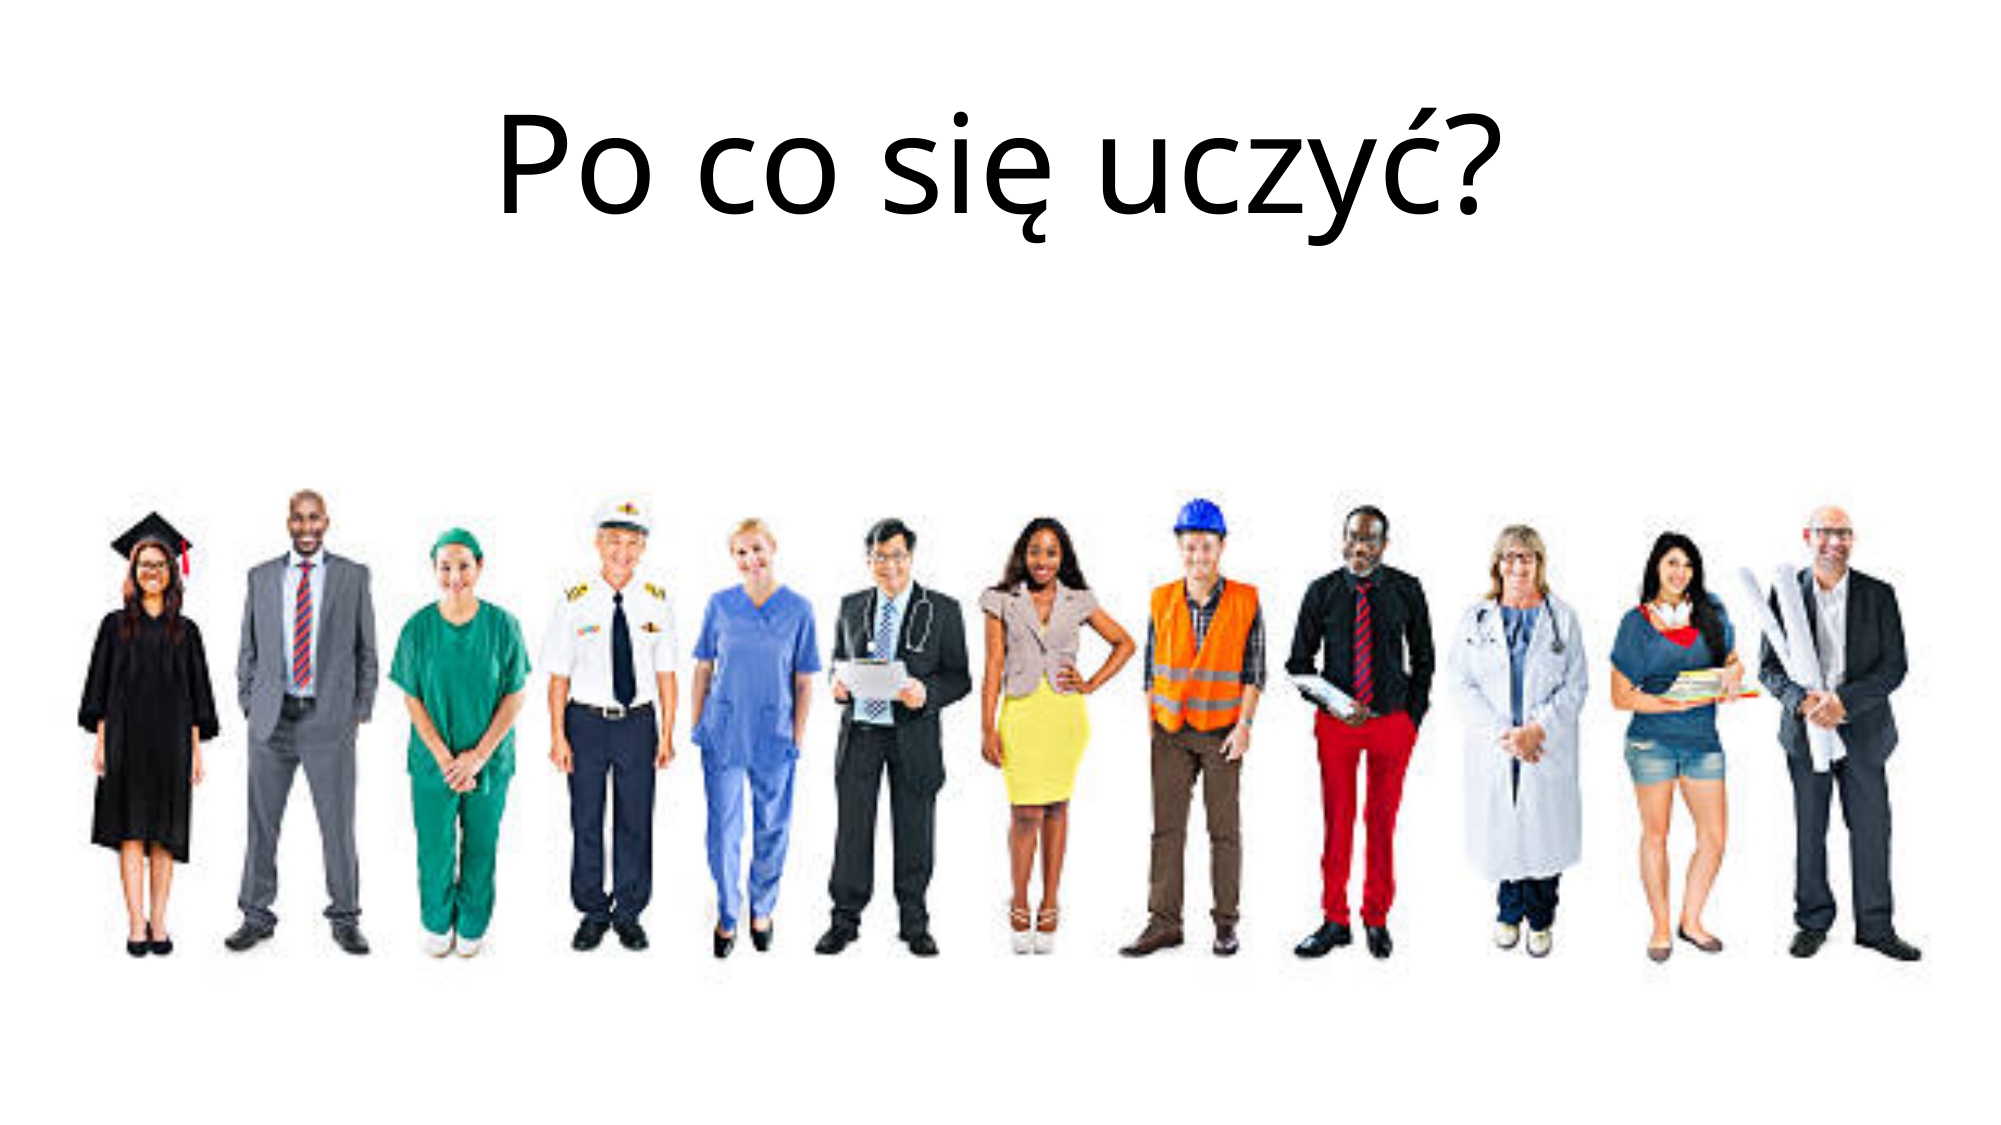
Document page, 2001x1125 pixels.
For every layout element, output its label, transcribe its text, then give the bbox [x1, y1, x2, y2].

picture [1, 308, 1997, 1102]
title Po co się uczyć? [2, 59, 1994, 278]
